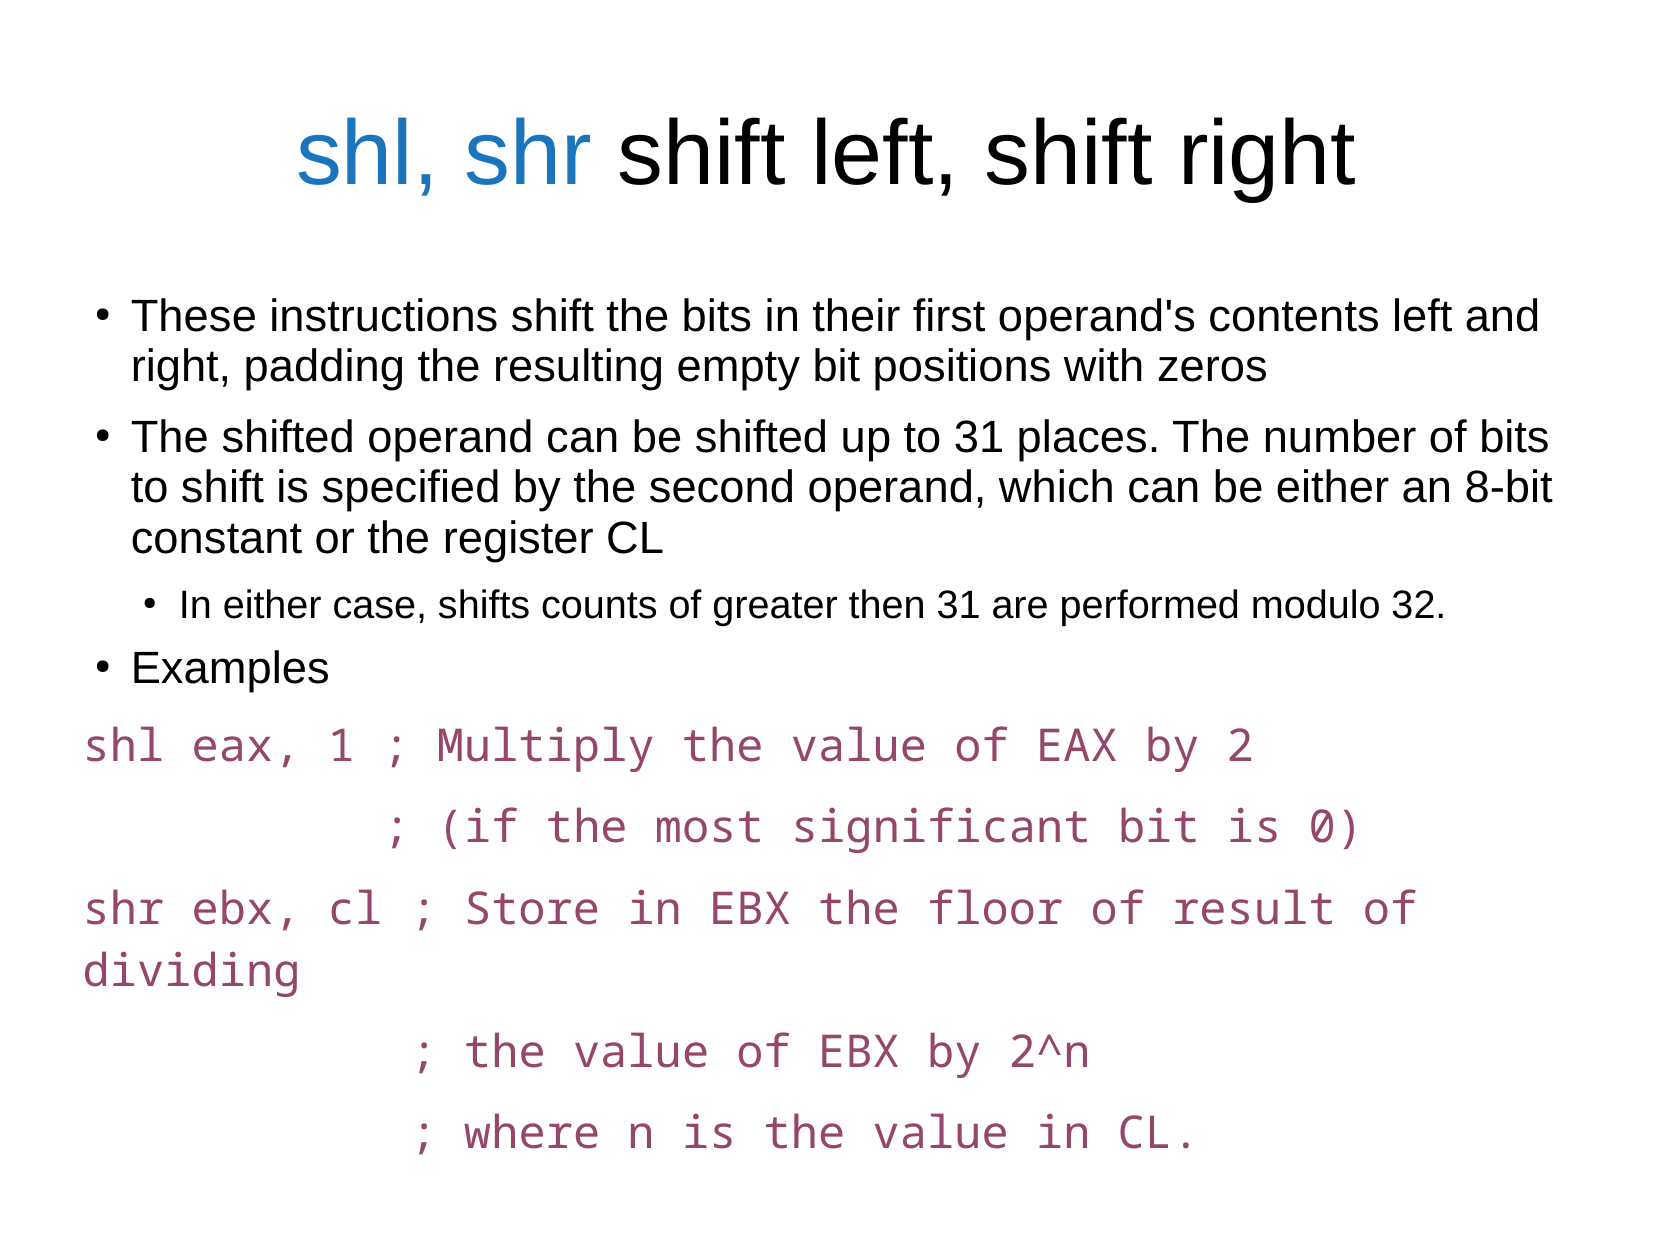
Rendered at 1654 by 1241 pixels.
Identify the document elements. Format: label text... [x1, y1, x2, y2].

title shl, shr shift left, shift right [82, 49, 1571, 257]
list These instructions shift the bits in their first operand's contents left and right, padding the resulting empty bit positions with zeros The shifted operand can be shifted up to 31 places. The number of bits to shift is specified by the second operand, which can be either an 8-bit constant or the register CL In either case, shifts counts of greater then 31 are performed modulo 32. Examples shl eax, 1 ; Multiply the value of EAX by 2 ; (if the most significant bit is 0) shr ebx, cl ; Store in EBX the floor of result of dividing ; the value of EBX by 2^n ; where n is the value in CL. [82, 290, 1571, 1163]
